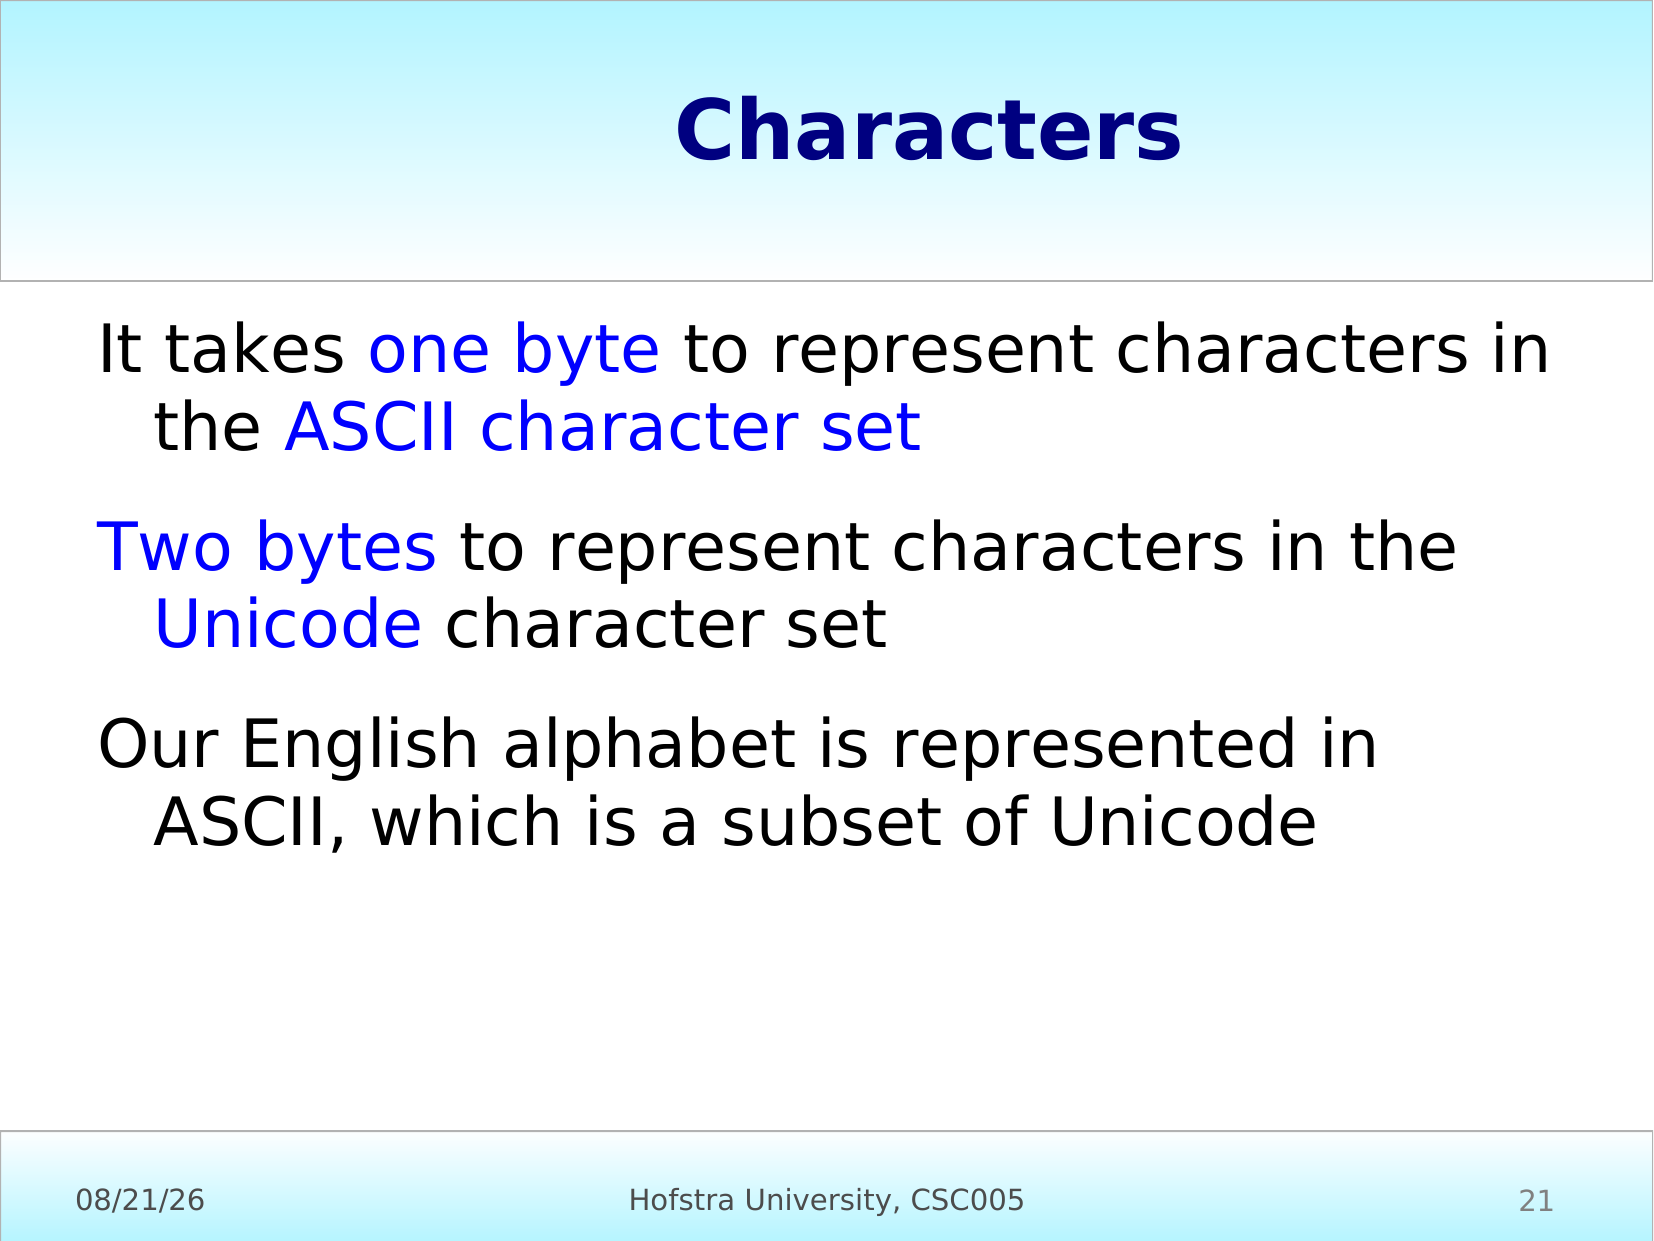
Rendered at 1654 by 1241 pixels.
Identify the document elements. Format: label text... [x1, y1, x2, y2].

list It takes one byte to represent characters in the ASCII character set Two bytes to represent characters in the Unicode character set Our English alphabet is represented in ASCII, which is a subset of Unicode [82, 303, 1571, 1131]
title Characters [247, 27, 1612, 235]
